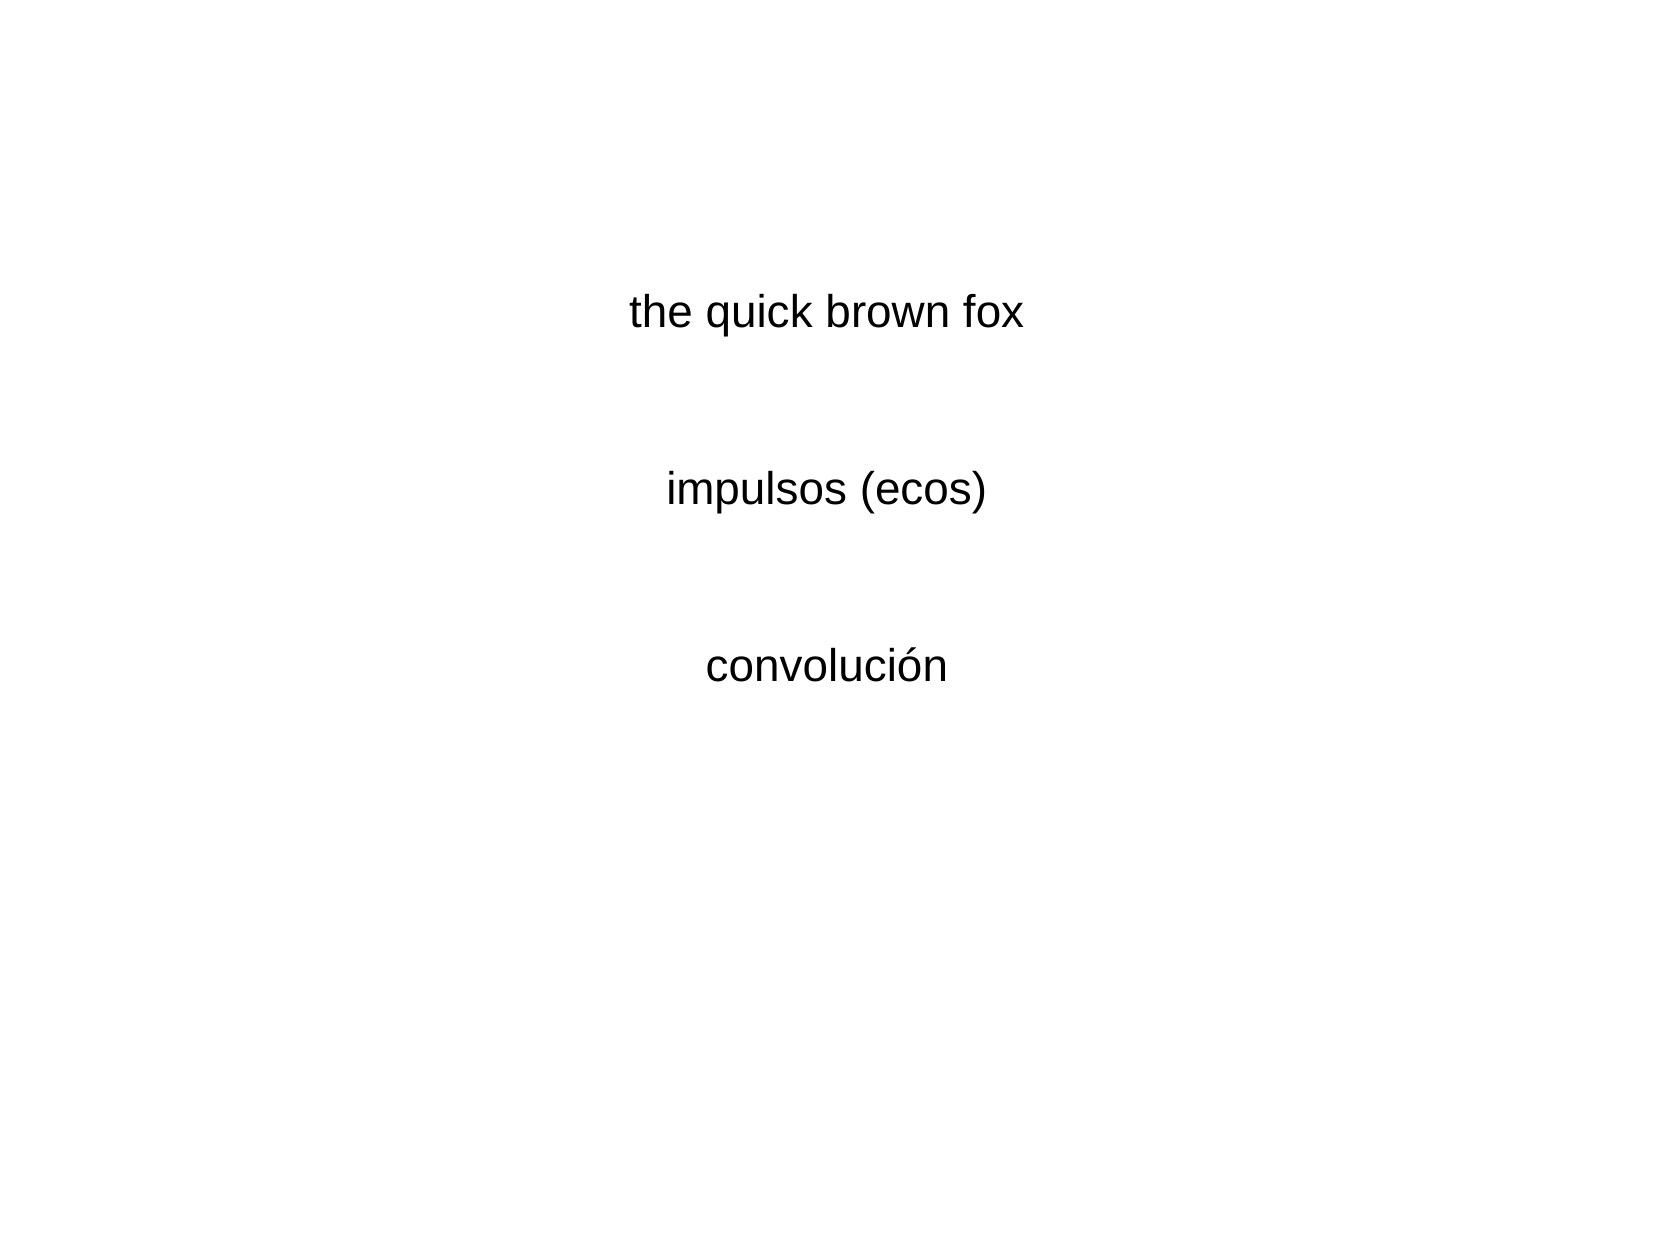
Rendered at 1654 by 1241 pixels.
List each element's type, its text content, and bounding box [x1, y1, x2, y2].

text_box impulsos (ecos) [82, 415, 1571, 562]
subtitle the quick brown fox [82, 238, 1571, 384]
text_box convolución [82, 592, 1571, 739]
